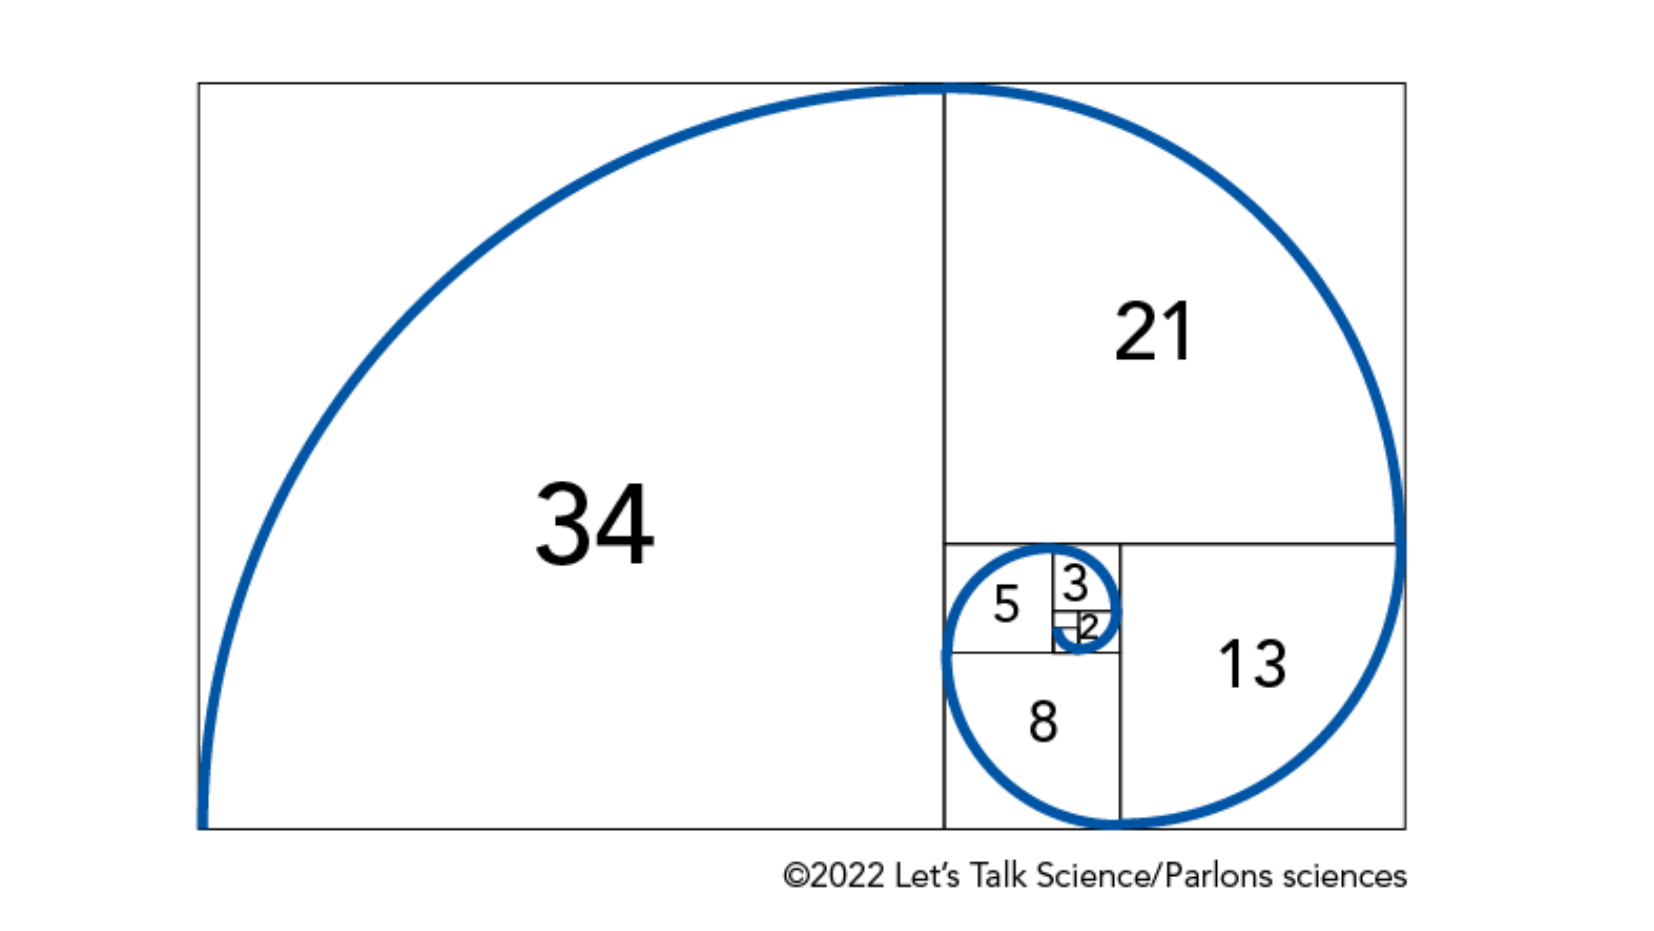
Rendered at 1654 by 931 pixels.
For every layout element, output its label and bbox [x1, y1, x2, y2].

picture [165, 26, 1443, 917]
